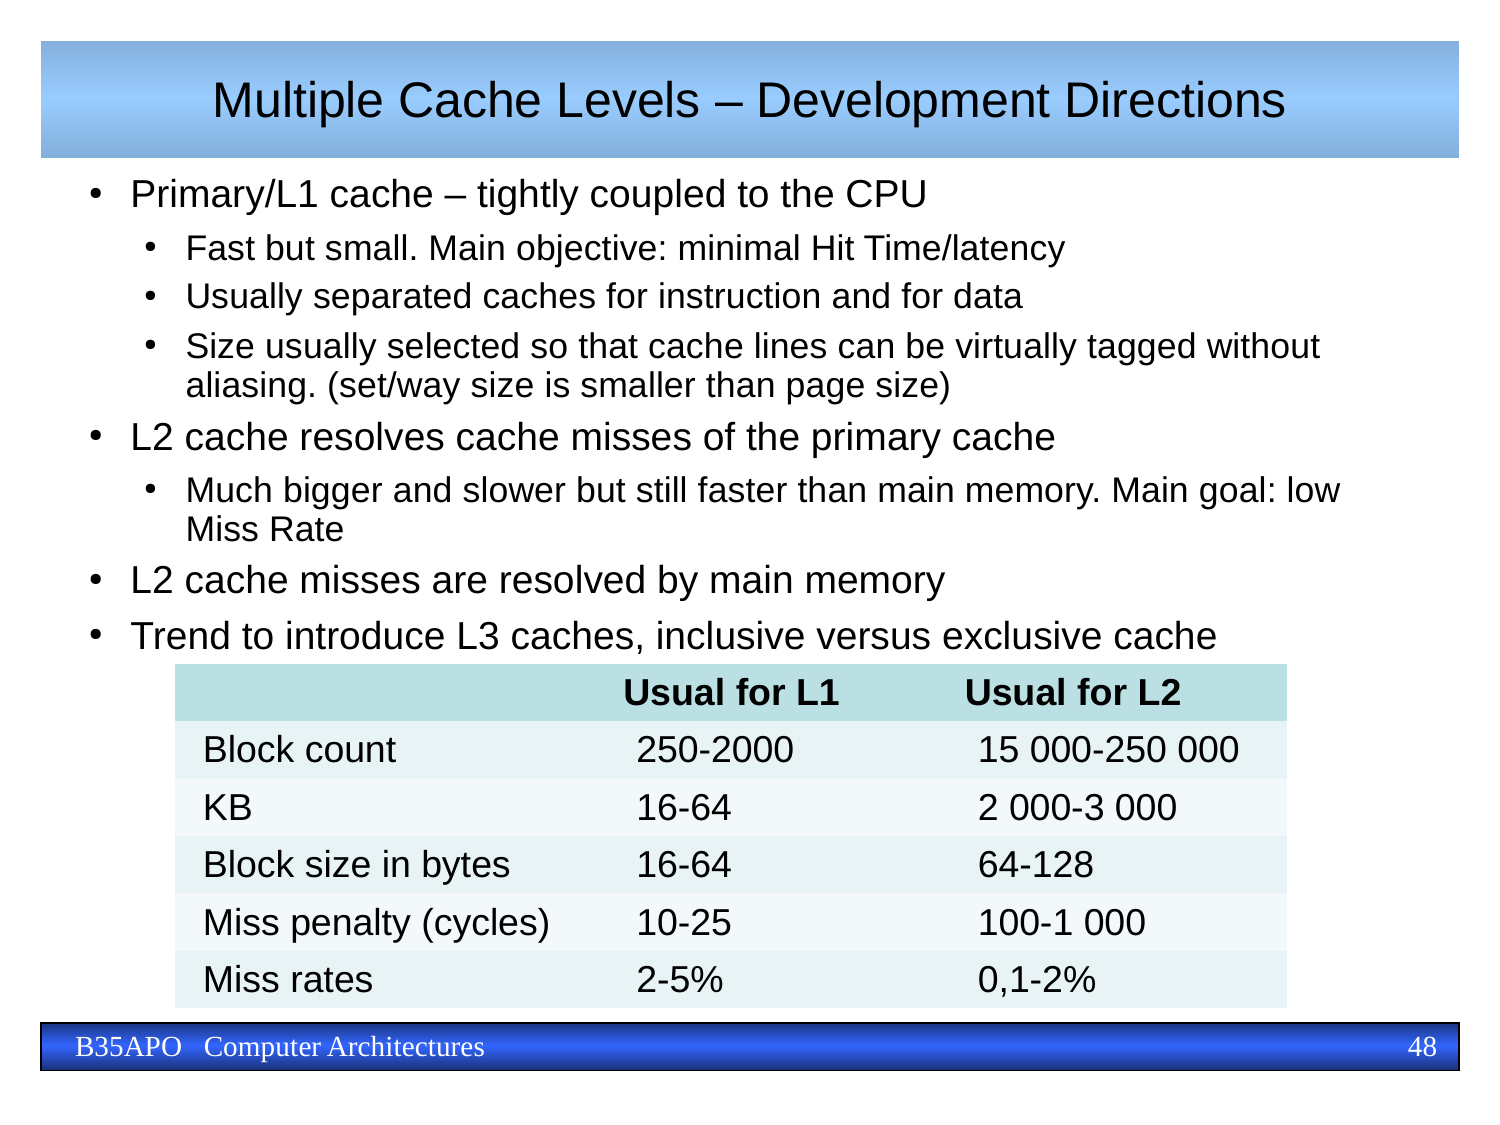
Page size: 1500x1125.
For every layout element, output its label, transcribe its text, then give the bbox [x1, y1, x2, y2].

table_cell 16-64 [609, 836, 950, 893]
table_cell Block size in bytes [175, 836, 609, 893]
table_cell 2-5% [609, 951, 950, 1008]
table_cell 10-25 [609, 893, 950, 951]
table_header [175, 664, 609, 721]
table_cell 16-64 [609, 779, 950, 836]
table_header Usual for L1 [609, 664, 950, 721]
title Multiple Cache Levels – Development Directions [41, 41, 1459, 158]
table_cell 64-128 [950, 836, 1287, 893]
table_cell 0,1-2% [950, 951, 1287, 1008]
table_cell Block count [175, 721, 609, 779]
table_cell 100-1 000 [950, 893, 1287, 951]
table_cell 15 000-250 000 [950, 721, 1287, 779]
table_cell KB [175, 779, 609, 836]
table_header Usual for L2 [950, 664, 1287, 721]
table_cell 250-2000 [609, 721, 950, 779]
table_cell Miss penalty (cycles) [175, 893, 609, 951]
list Primary/L1 cache – tightly coupled to the CPU Fast but small. Main objective: minimal Hit Time/latency Usually separated caches for instruction and for data Size usually selected so that cache lines can be virtually tagged without aliasing. (set/way size is smaller than page size) L2 cache resolves cache misses of the primary cache Much bigger and slower but still faster than main memory. Main goal: low Miss Rate L2 cache misses are resolved by main memory Trend to introduce L3 caches, inclusive versus exclusive cache [75, 172, 1426, 663]
table_cell Miss rates [175, 951, 609, 1008]
table_cell 2 000-3 000 [950, 779, 1287, 836]
